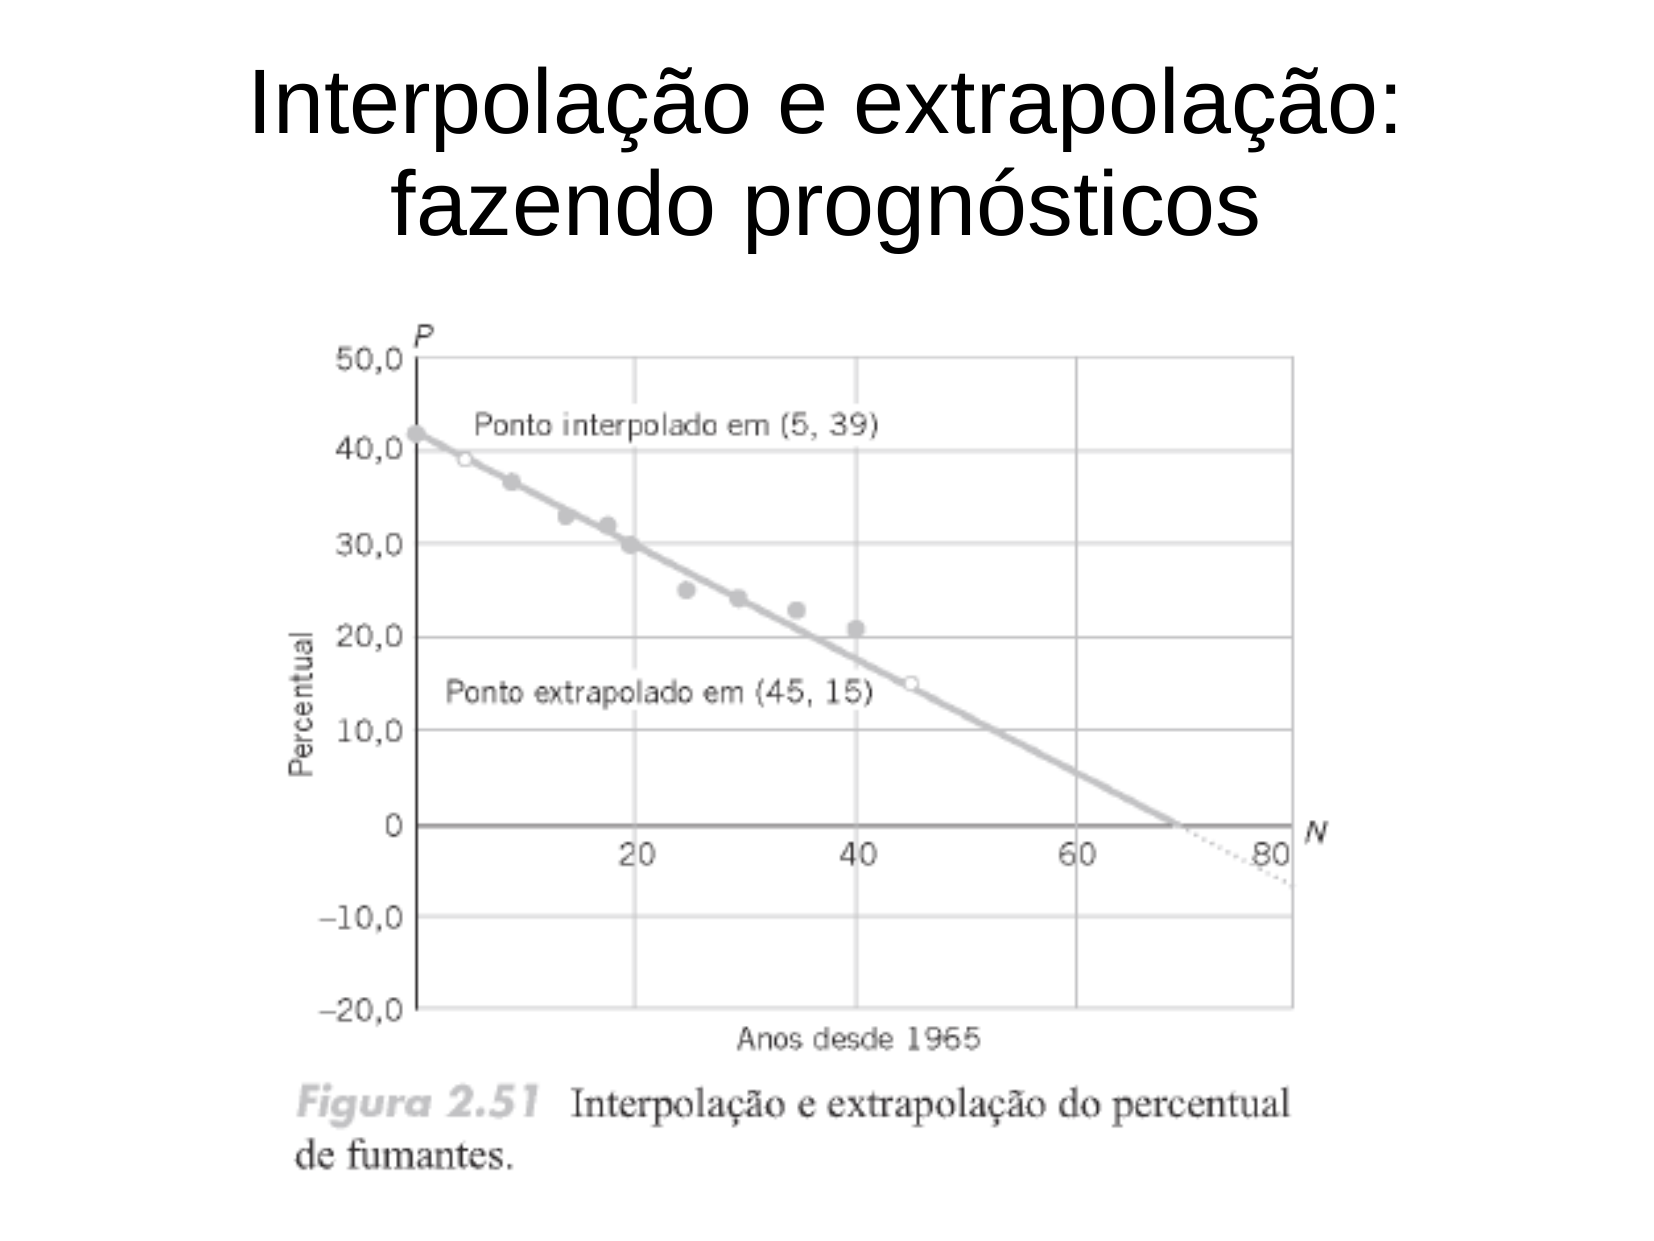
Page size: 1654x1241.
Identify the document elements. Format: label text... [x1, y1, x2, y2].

title Interpolação e extrapolação: fazendo prognósticos [82, 49, 1571, 257]
picture [271, 283, 1382, 1202]
